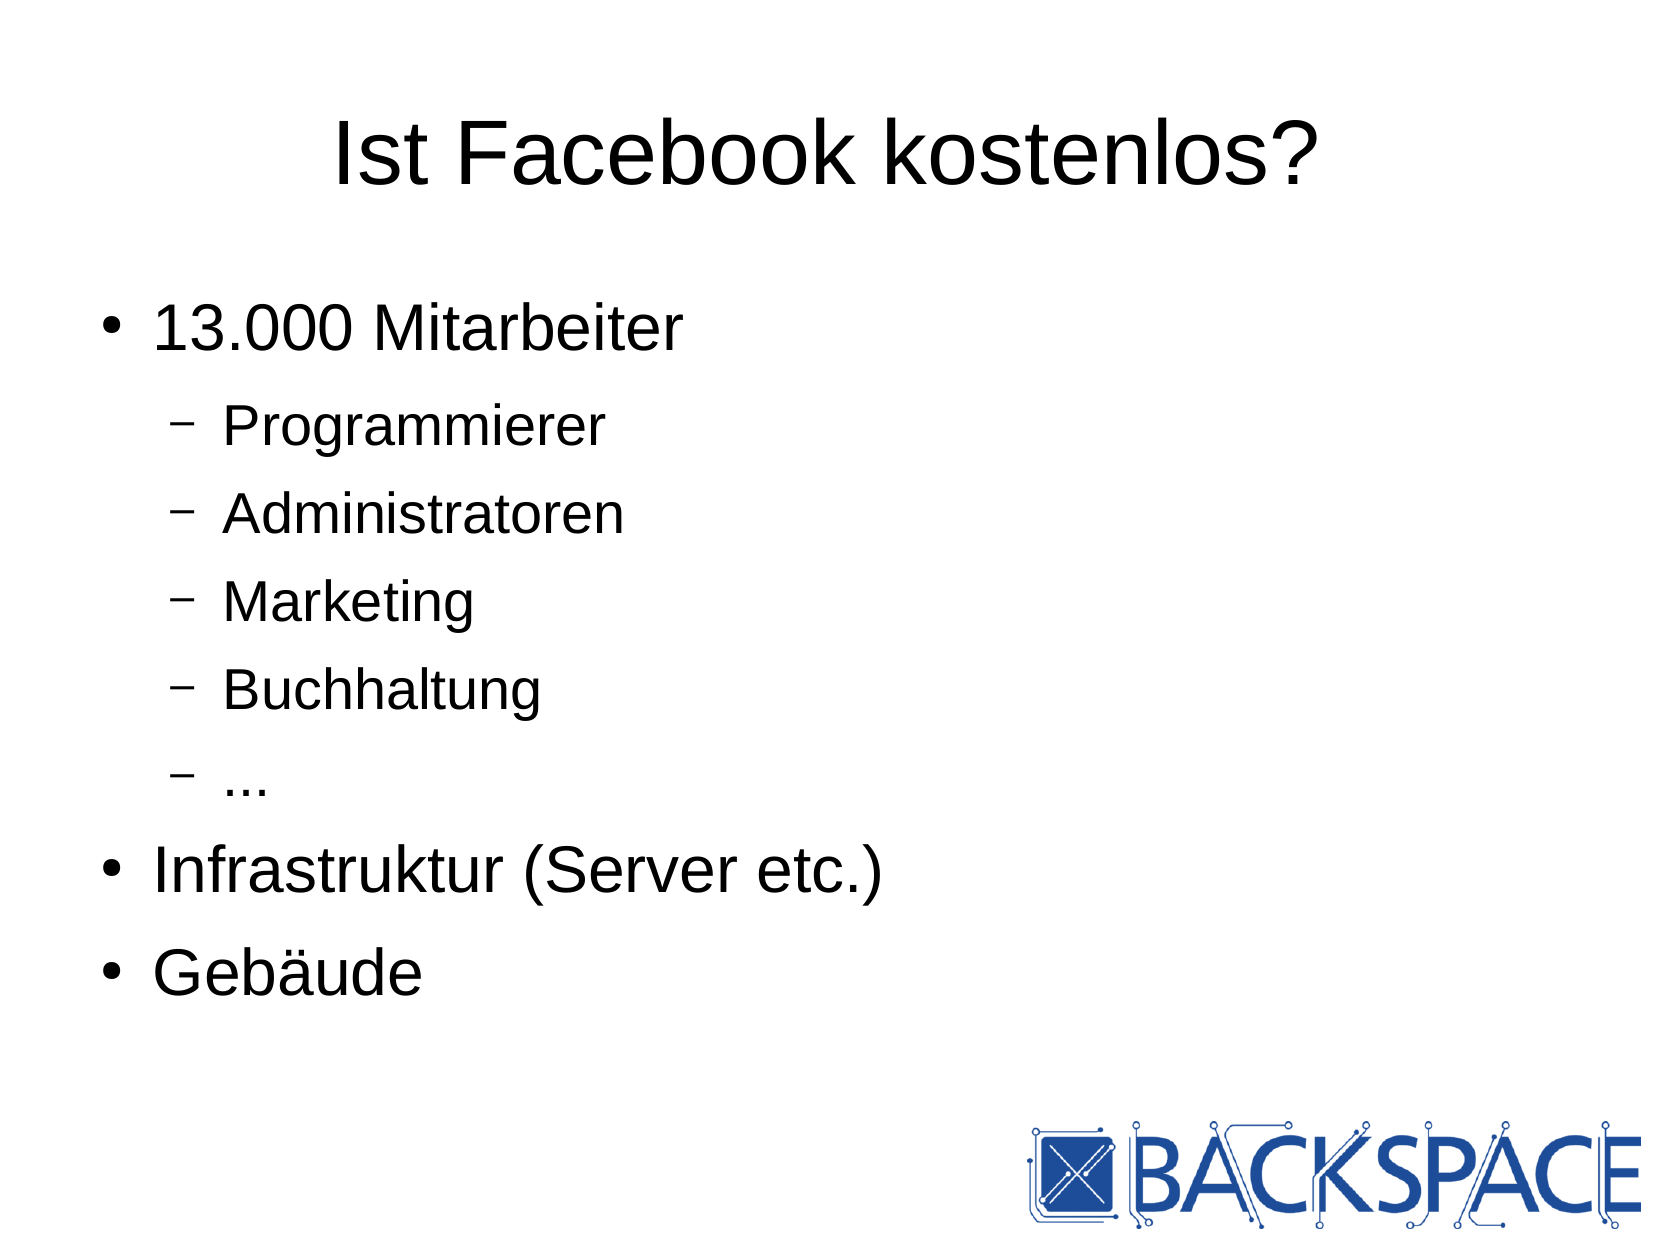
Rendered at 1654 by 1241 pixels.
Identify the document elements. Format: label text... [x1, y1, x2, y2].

list 13.000 Mitarbeiter Programmierer Administratoren Marketing Buchhaltung ... Infrastruktur (Server etc.) Gebäude [82, 290, 1538, 1010]
picture [1027, 1121, 1641, 1229]
title Ist Facebook kostenlos? [82, 49, 1571, 257]
